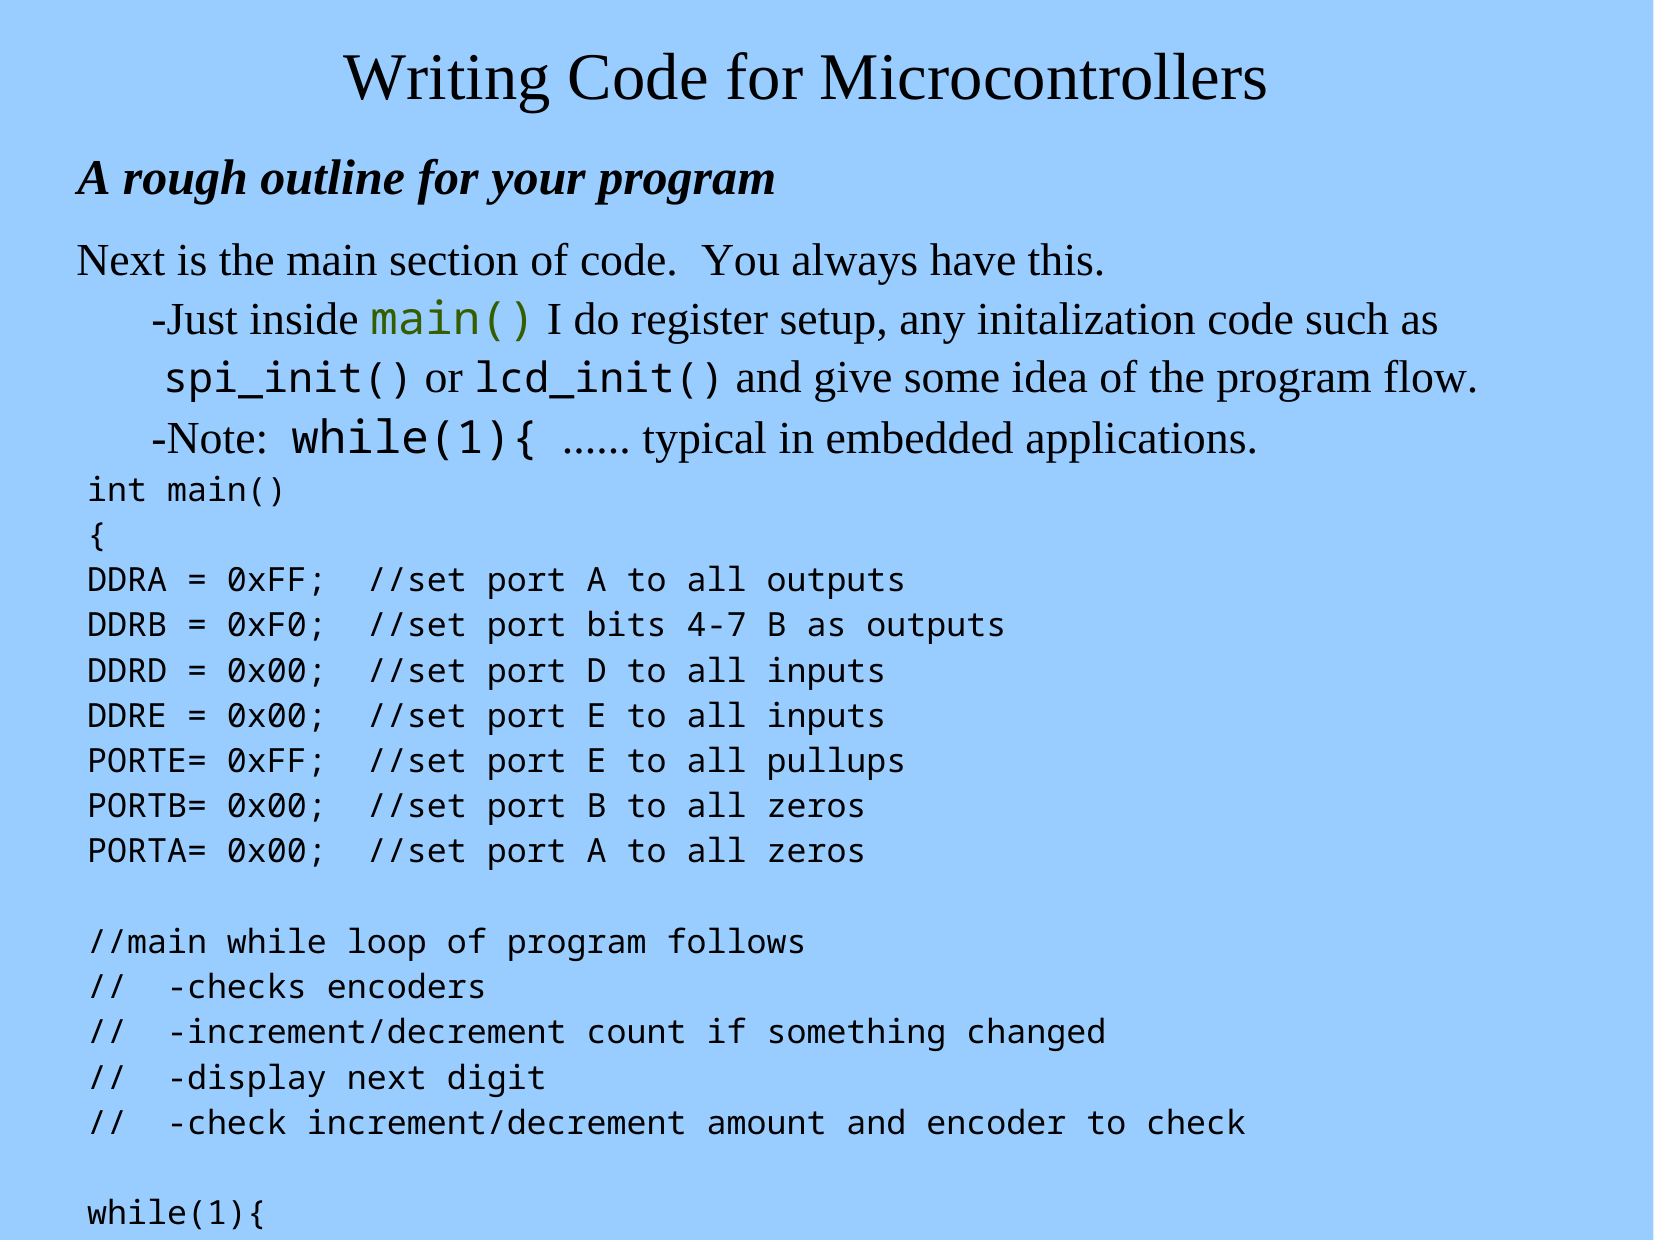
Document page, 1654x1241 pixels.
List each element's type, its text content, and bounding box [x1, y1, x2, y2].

text_box A rough outline for your program [77, 150, 808, 206]
text_box Writing Code for Microcontrollers [343, 39, 1271, 115]
text_box Next is the main section of code. You always have this. -Just inside main() I do register setup, any initalization code such as spi_init() or lcd_init() and give some idea of the program flow. -Note: while(1){ ...... typical in embedded applications. [76, 234, 1543, 1199]
text_box int main() { DDRA = 0xFF; //set port A to all outputs DDRB = 0xF0; //set port bits 4-7 B as outputs DDRD = 0x00; //set port D to all inputs DDRE = 0x00; //set port E to all inputs PORTE= 0xFF; //set port E to all pullups PORTB= 0x00; //set port B to all zeros PORTA= 0x00; //set port A to all zeros //main while loop of program follows // -checks encoders // -increment/decrement count if something changed // -display next digit // -check increment/decrement amount and encoder to check while(1){ _delay_loop_2(500); //loop debounce required [86, 465, 1358, 1211]
text_box [75, 225, 1538, 1126]
